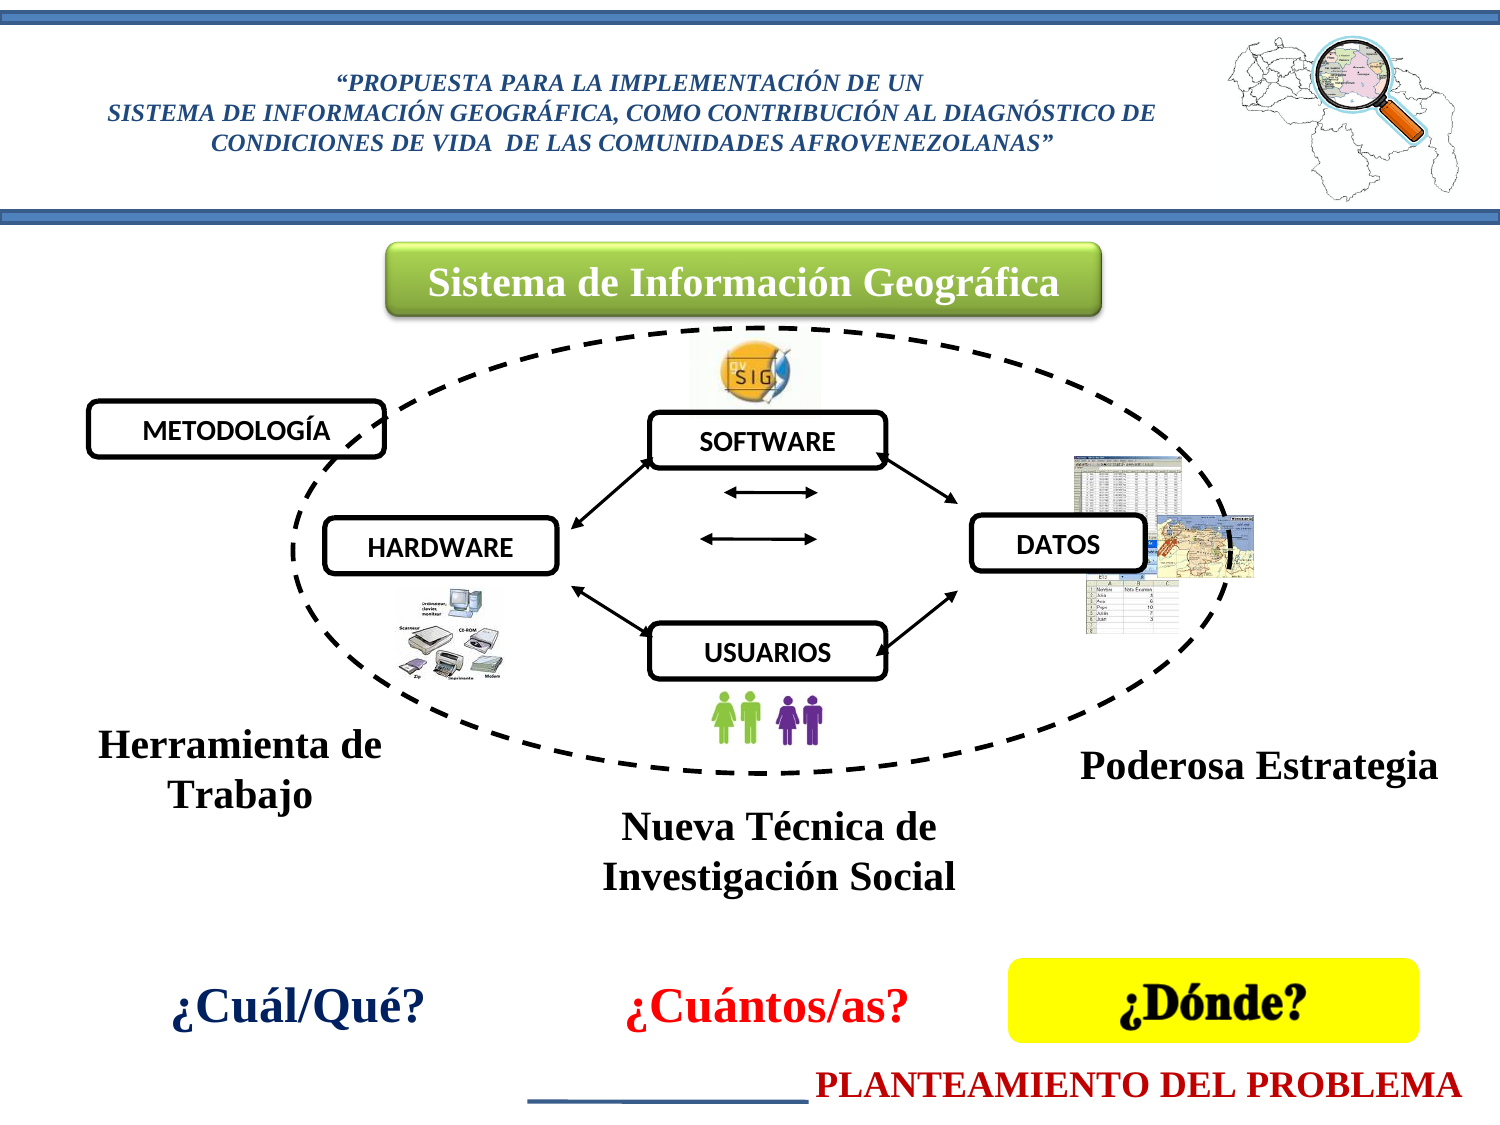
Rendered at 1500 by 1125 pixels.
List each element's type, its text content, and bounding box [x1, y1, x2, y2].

text_box [0, 11, 1500, 24]
picture [1074, 456, 1254, 634]
picture [395, 587, 505, 680]
text_box Sistema de Información Geográfica [390, 247, 1098, 313]
picture [1320, 44, 1386, 106]
picture [1218, 35, 1489, 208]
text_box METODOLOGÍA [88, 401, 385, 457]
text_box Poderosa Estrategia [1054, 726, 1465, 800]
picture [1007, 954, 1420, 1045]
text_box ¿Cuántos/as? [562, 960, 973, 1045]
text_box Herramienta de Trabajo [35, 703, 446, 832]
text_box USUARIOS [649, 623, 886, 679]
text_box DATOS [971, 515, 1146, 572]
picture [377, 236, 1111, 412]
picture [774, 693, 829, 751]
picture [1363, 85, 1388, 108]
text_box [1330, 35, 1376, 42]
text_box “PROPUESTA PARA LA IMPLEMENTACIÓN DE UN SISTEMA DE INFORMACIÓN GEOGRÁFICA, COMO CONTRIBUCIÓN AL DIAGNÓSTICO DE CONDICIONES DE VIDA DE LAS COMUNIDADES AFROVENEZOLANAS” [46, 58, 1219, 164]
text_box PLANTEAMIENTO DEL PROBLEMA [644, 1052, 1500, 1114]
picture [711, 691, 761, 750]
text_box SOFTWARE [649, 412, 886, 469]
text_box [1331, 53, 1429, 146]
text_box [1311, 53, 1318, 97]
text_box Nueva Técnica de Investigación Social [574, 785, 985, 914]
text_box [0, 210, 1500, 223]
text_box HARDWARE [324, 517, 558, 574]
text_box ¿Cuál/Qué? [93, 960, 504, 1045]
